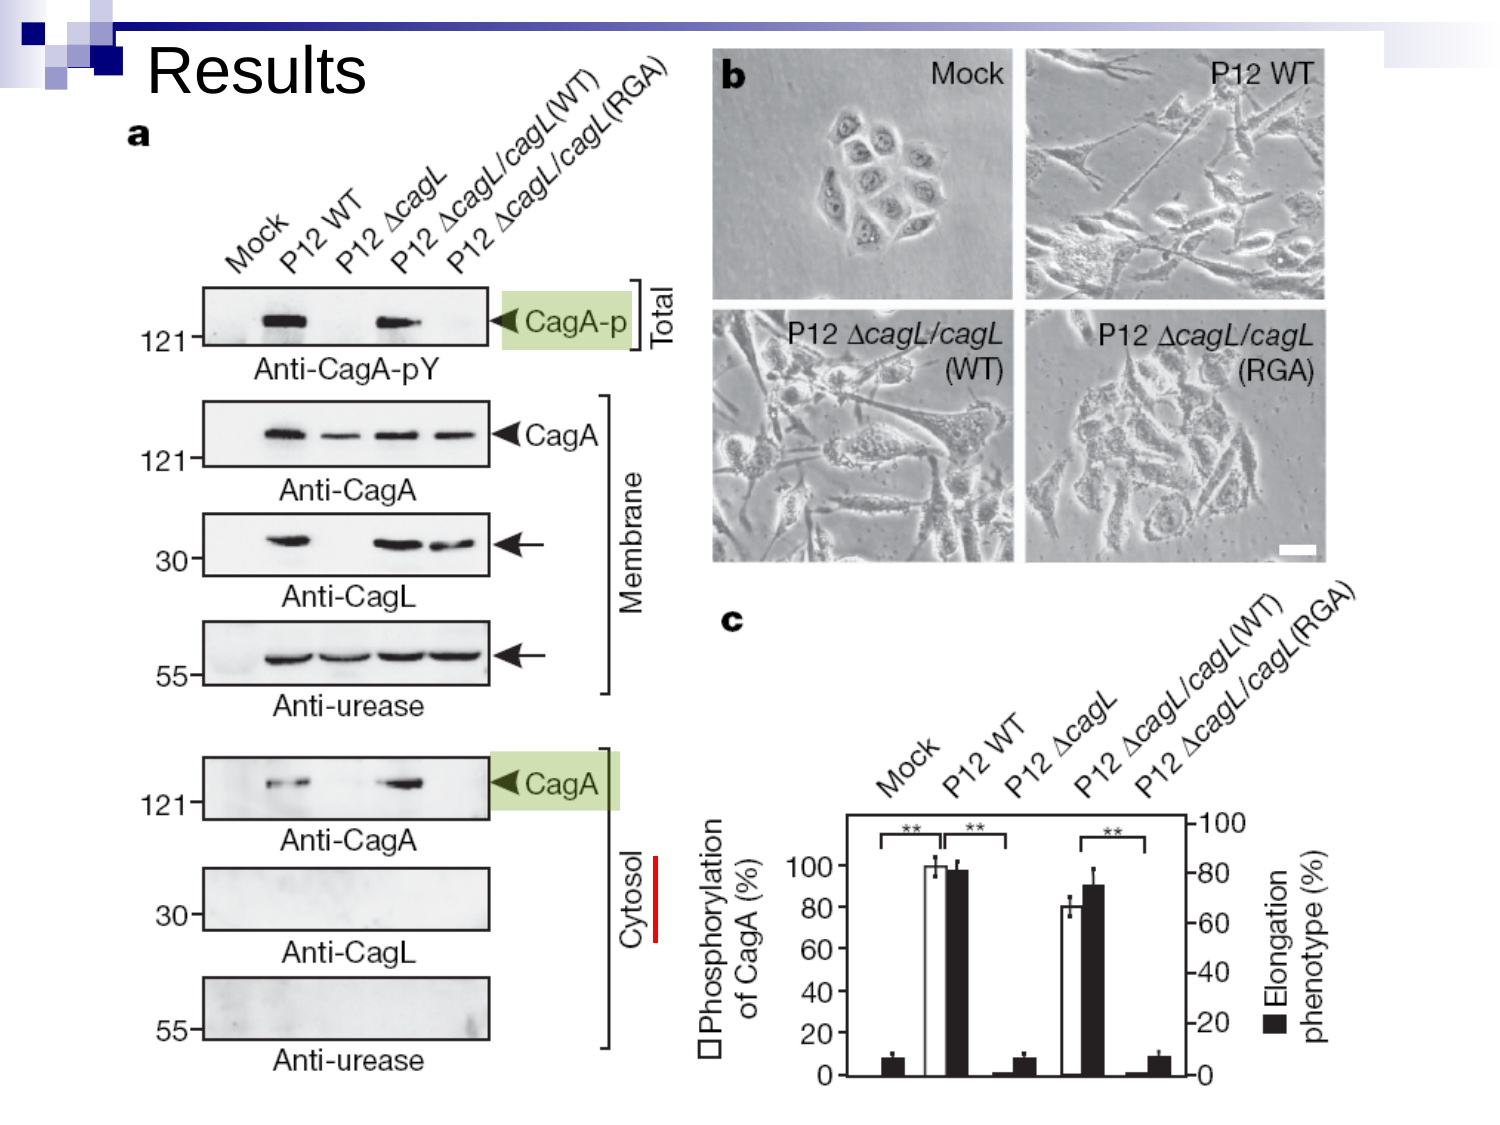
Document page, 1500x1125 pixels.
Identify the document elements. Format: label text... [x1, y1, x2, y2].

text_box [501, 290, 632, 350]
list Results [75, 19, 1426, 657]
text_box [490, 751, 621, 811]
picture [115, 657, 1385, 1095]
